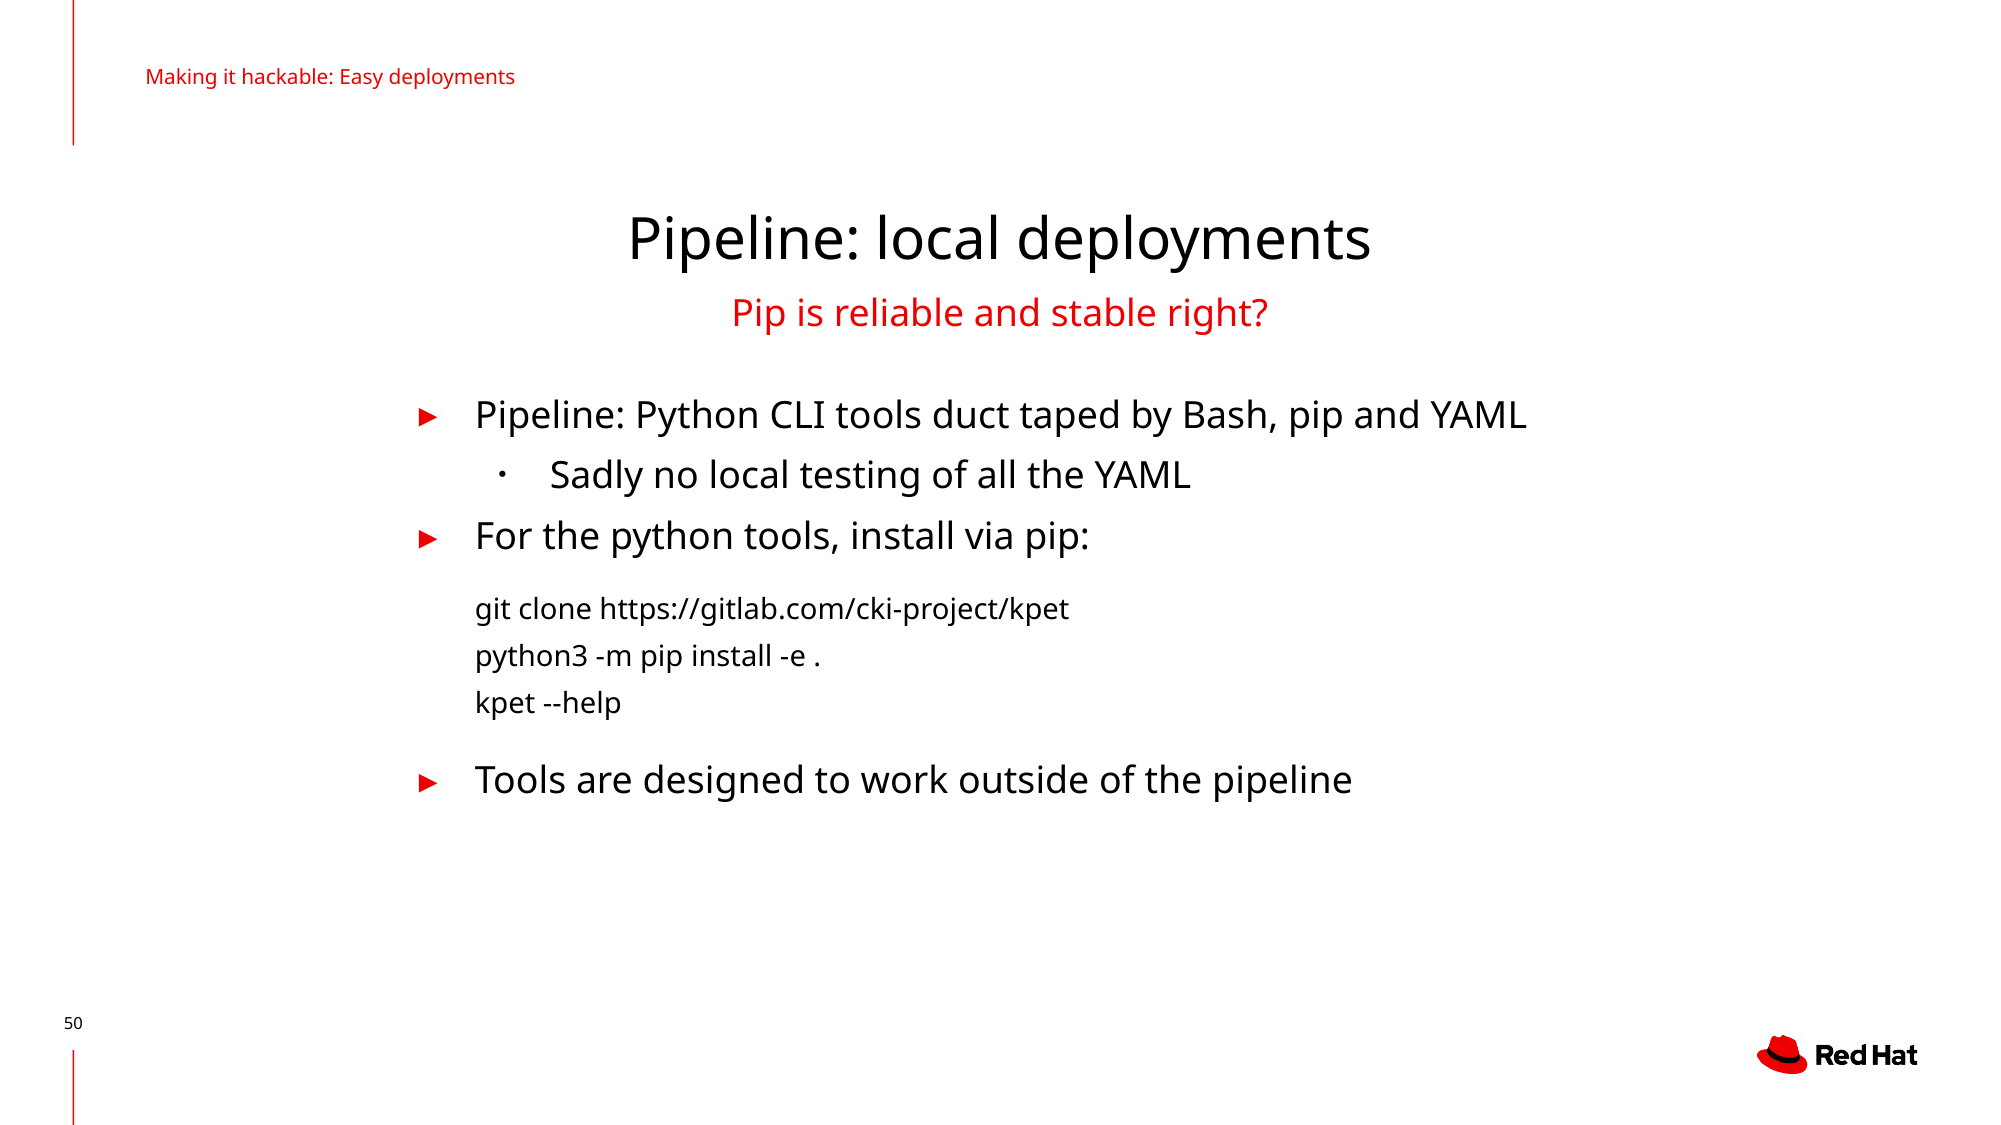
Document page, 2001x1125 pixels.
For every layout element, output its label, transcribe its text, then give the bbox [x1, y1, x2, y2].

subtitle Making it hackable: Easy deployments [73, 9, 919, 143]
title Pipeline: local deployments [145, 180, 1855, 271]
slide_number <number> [13, 1012, 134, 1036]
picture [1757, 1035, 1918, 1074]
list Pipeline: Python CLI tools duct taped by Bash, pip and YAML Sadly no local testing of all the YAML For the python tools, install via pip: git clone https://gitlab.com/cki-project/kpet python3 -m pip install -e . kpet --help Tools are designed to work outside of the pipeline [399, 375, 1600, 975]
subtitle Pip is reliable and stable right? [145, 271, 1855, 320]
